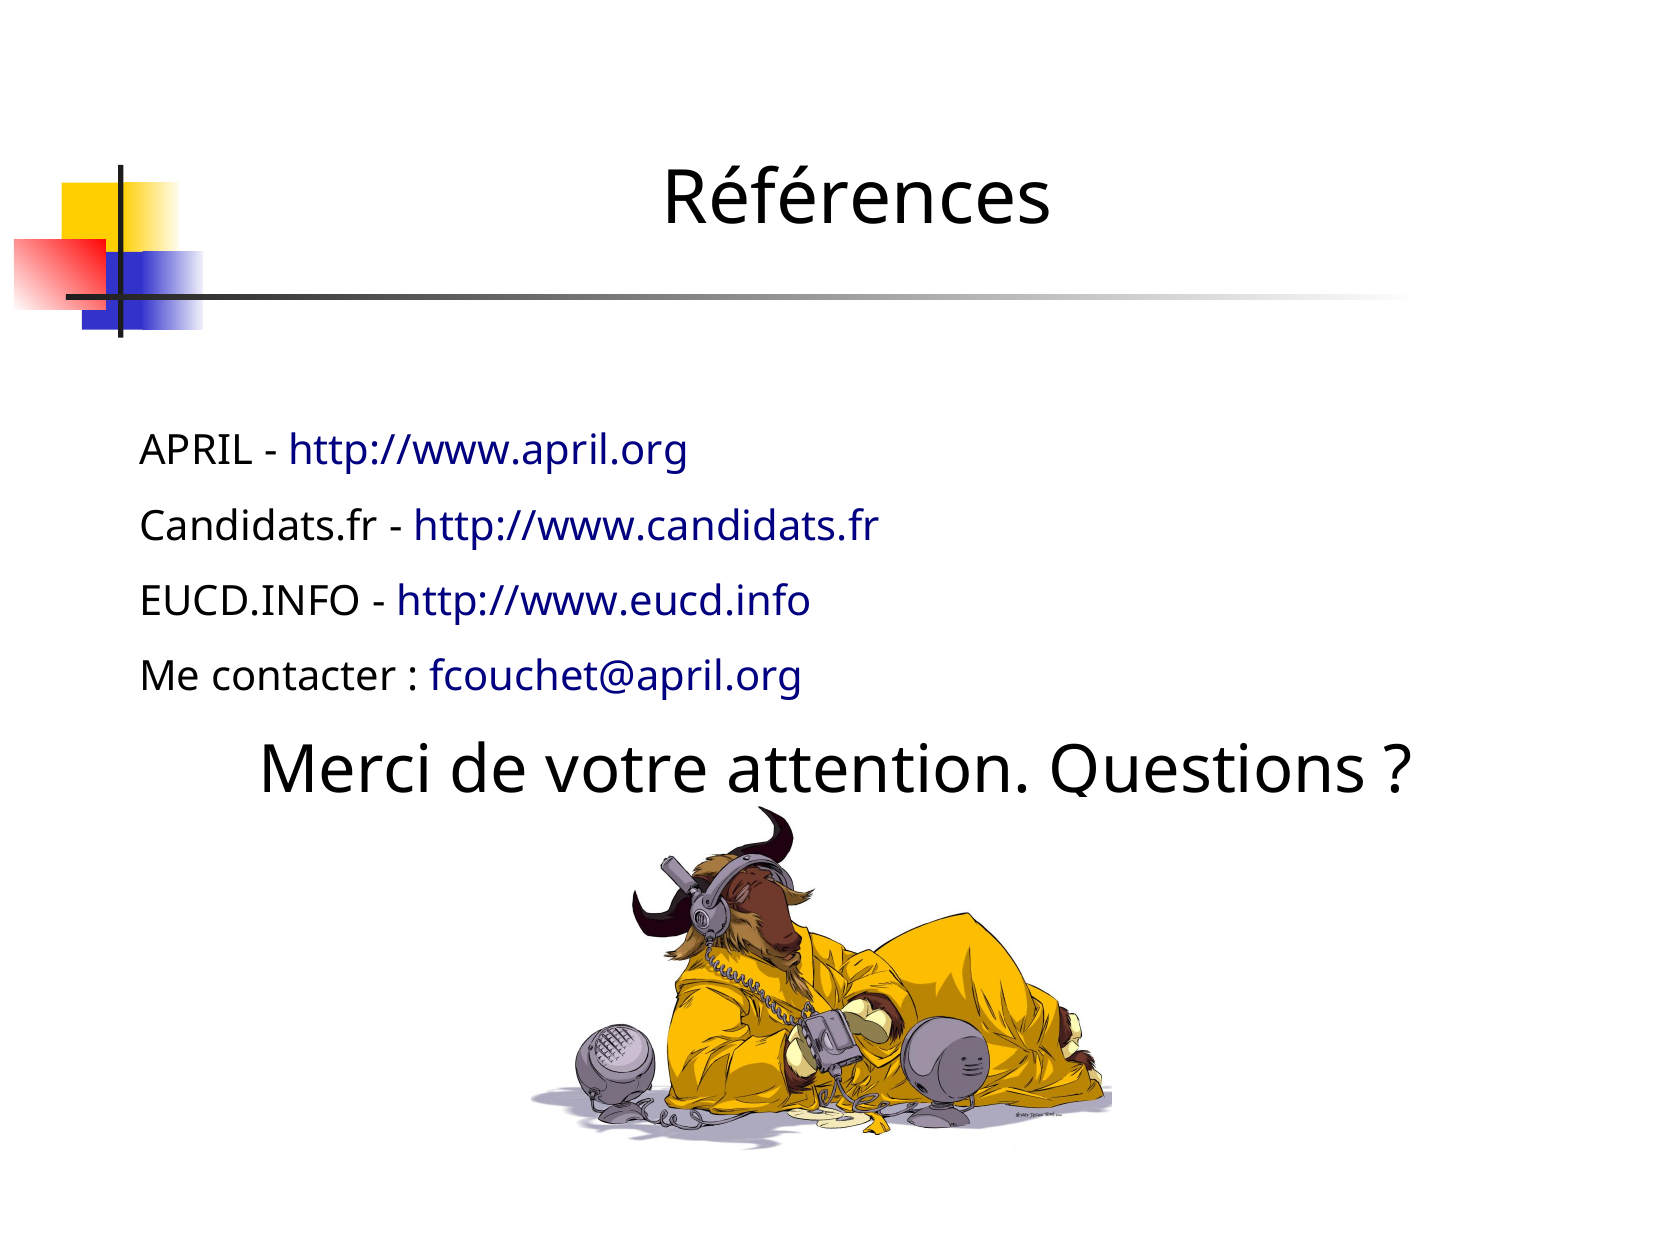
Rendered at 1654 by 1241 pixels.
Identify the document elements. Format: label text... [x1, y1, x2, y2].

title Références [121, 91, 1534, 299]
picture [531, 797, 1112, 1154]
list APRIL - http://www.april.org Candidats.fr - http://www.candidats.fr EUCD.INFO - http://www.eucd.info Me contacter : fcouchet@april.org Merci de votre attention. Questions ? [121, 344, 1534, 1127]
